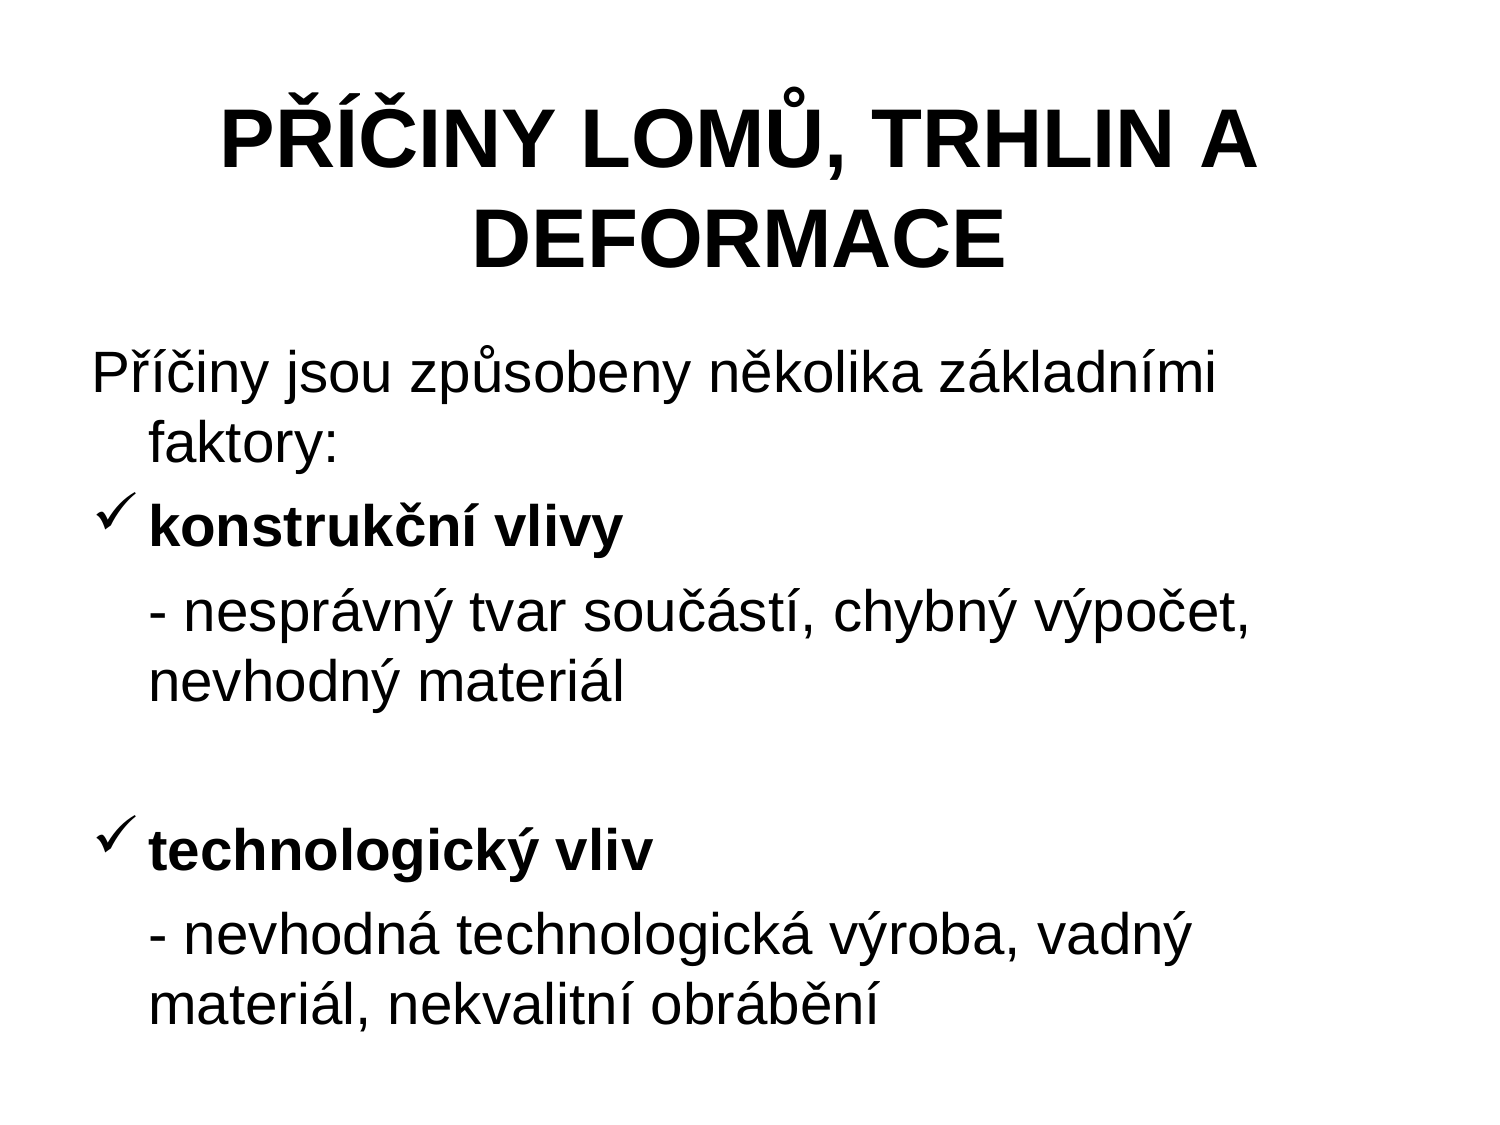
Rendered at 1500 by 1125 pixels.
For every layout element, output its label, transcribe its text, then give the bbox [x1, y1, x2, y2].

title PŘÍČINY LOMŮ, TRHLIN A DEFORMACE [64, 76, 1415, 292]
list Příčiny jsou způsobeny několika základními faktory: konstrukční vlivy - nesprávný tvar součástí, chybný výpočet, nevhodný materiál technologický vliv - nevhodná technologická výroba, vadný materiál, nekvalitní obrábění [76, 326, 1427, 1069]
